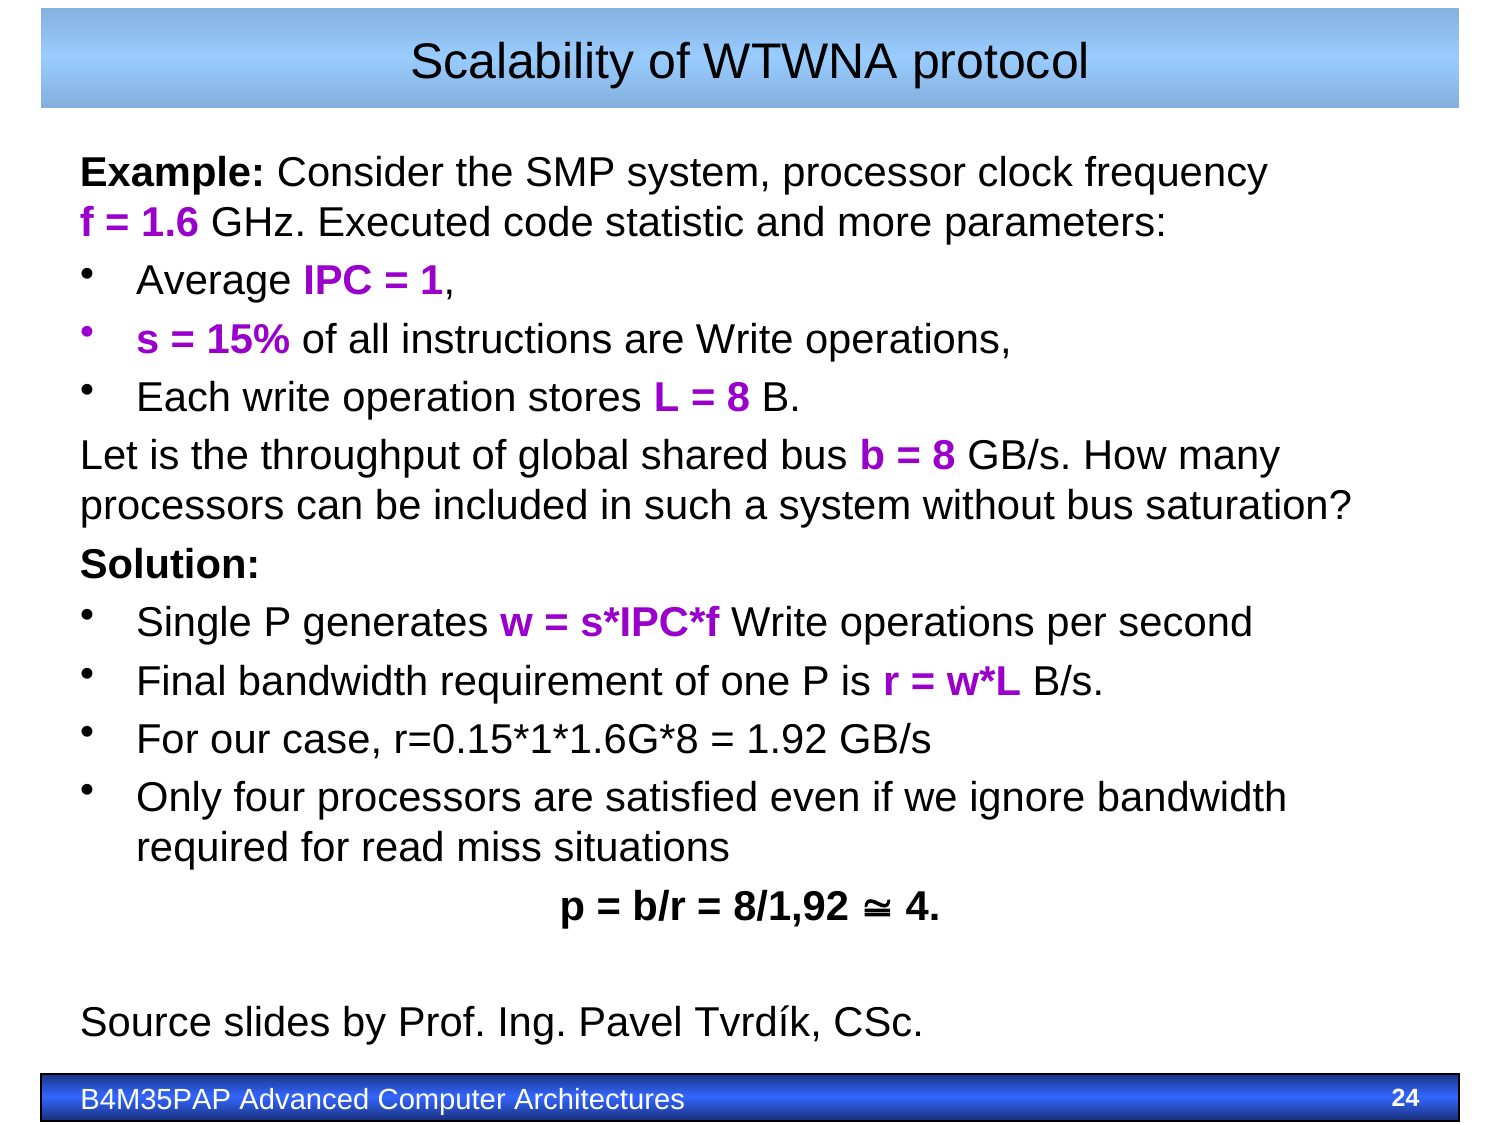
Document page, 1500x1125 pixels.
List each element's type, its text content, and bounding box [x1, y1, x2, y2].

list Example: Consider the SMP system, processor clock frequency f = 1.6 GHz. Executed code statistic and more parameters: Average IPC = 1, s = 15% of all instructions are Write operations, Each write operation stores L = 8 B. Let is the throughput of global shared bus b = 8 GB/s. How many processors can be included in such a system without bus saturation? Solution: Single P generates w = s*IPC*f Write operations per second Final bandwidth requirement of one P is r = w*L B/s. For our case, r=0.15*1*1.6G*8 = 1.92 GB/s Only four processors are satisfied even if we ignore bandwidth required for read miss situations p = b/r = 8/1,92  4. Source slides by Prof. Ing. Pavel Tvrdík, CSc. [64, 137, 1436, 1000]
title Scalability of WTWNA protocol [41, 8, 1459, 108]
